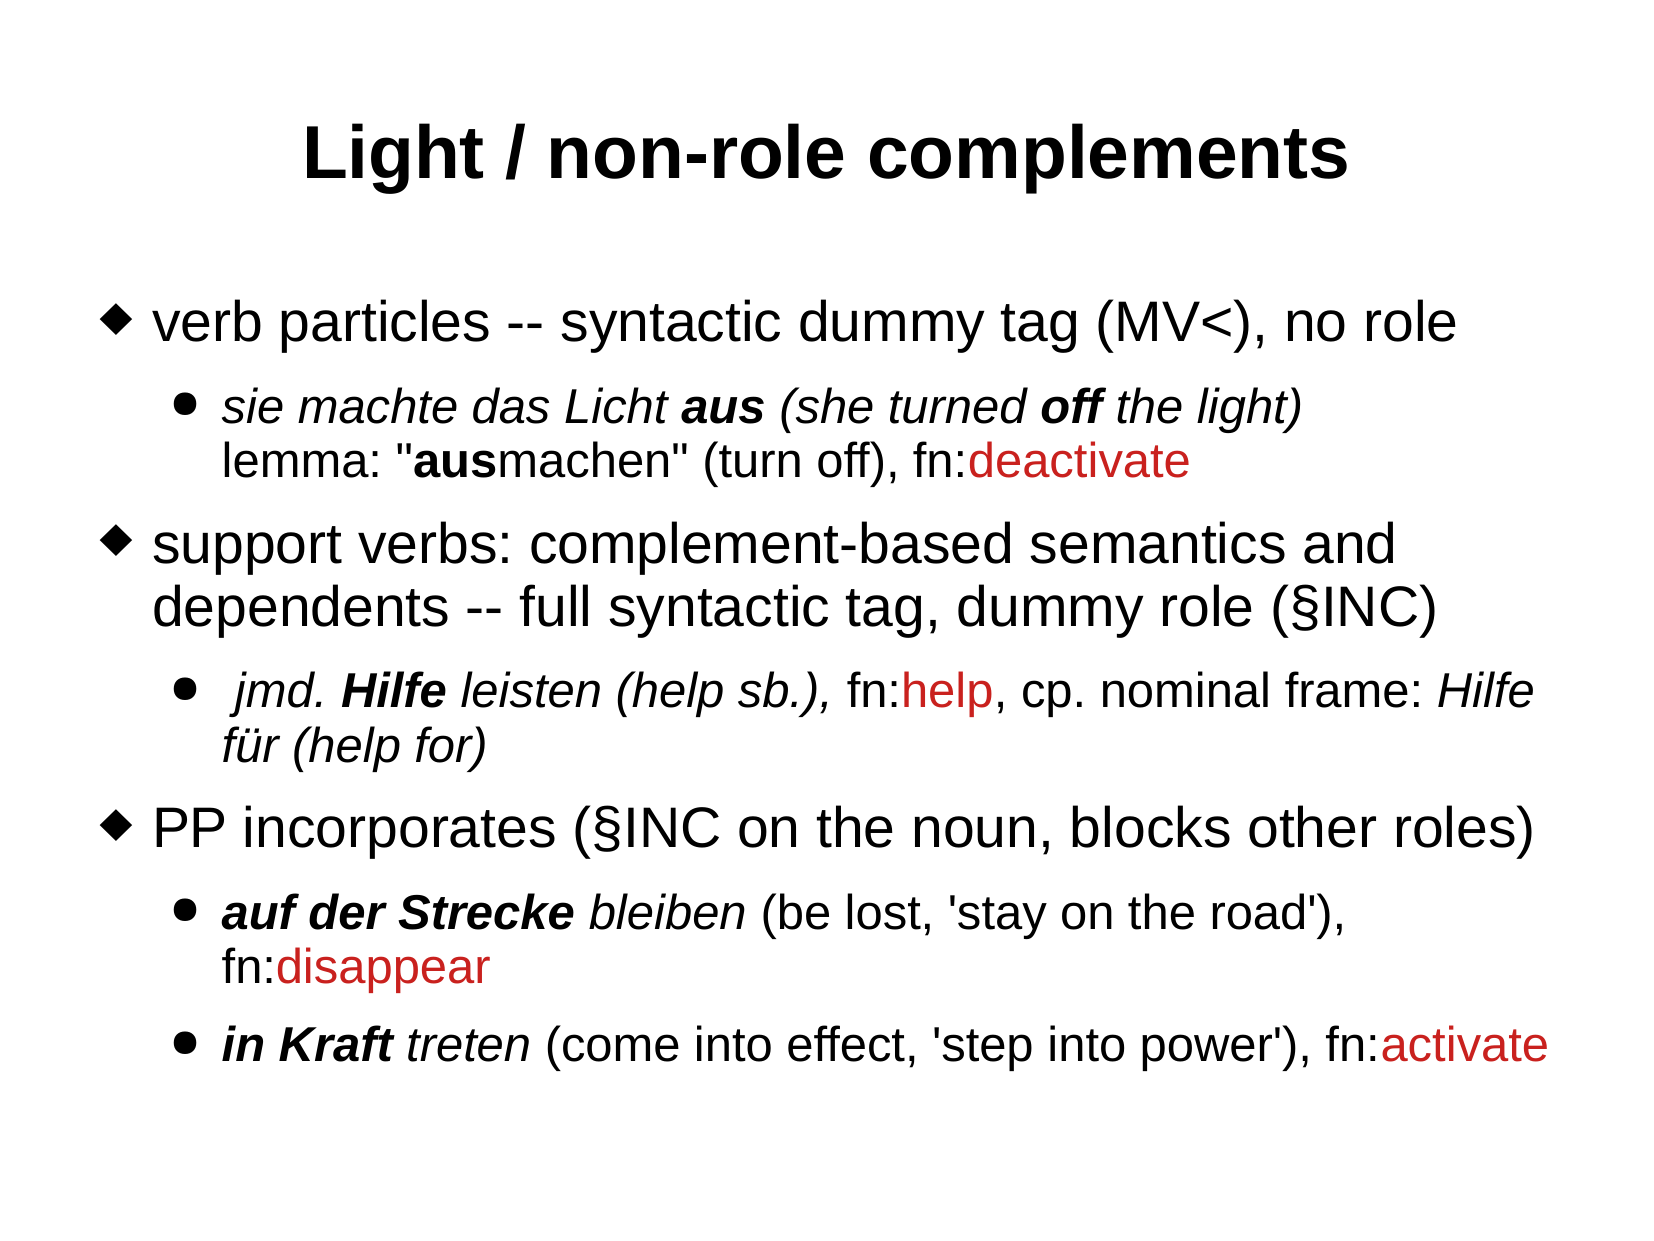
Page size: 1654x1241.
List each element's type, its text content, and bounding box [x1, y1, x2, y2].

list verb particles -- syntactic dummy tag (MV<), no role sie machte das Licht aus (she turned off the light) lemma: "ausmachen" (turn off), fn:deactivate support verbs: complement-based semantics and dependents -- full syntactic tag, dummy role (§INC) jmd. Hilfe leisten (help sb.), fn:help, cp. nominal frame: Hilfe für (help for) PP incorporates (§INC on the noun, blocks other roles) auf der Strecke bleiben (be lost, 'stay on the road'), fn:disappear in Kraft treten (come into effect, 'step into power'), fn:activate [82, 290, 1571, 1109]
title Light / non-role complements [82, 49, 1571, 257]
